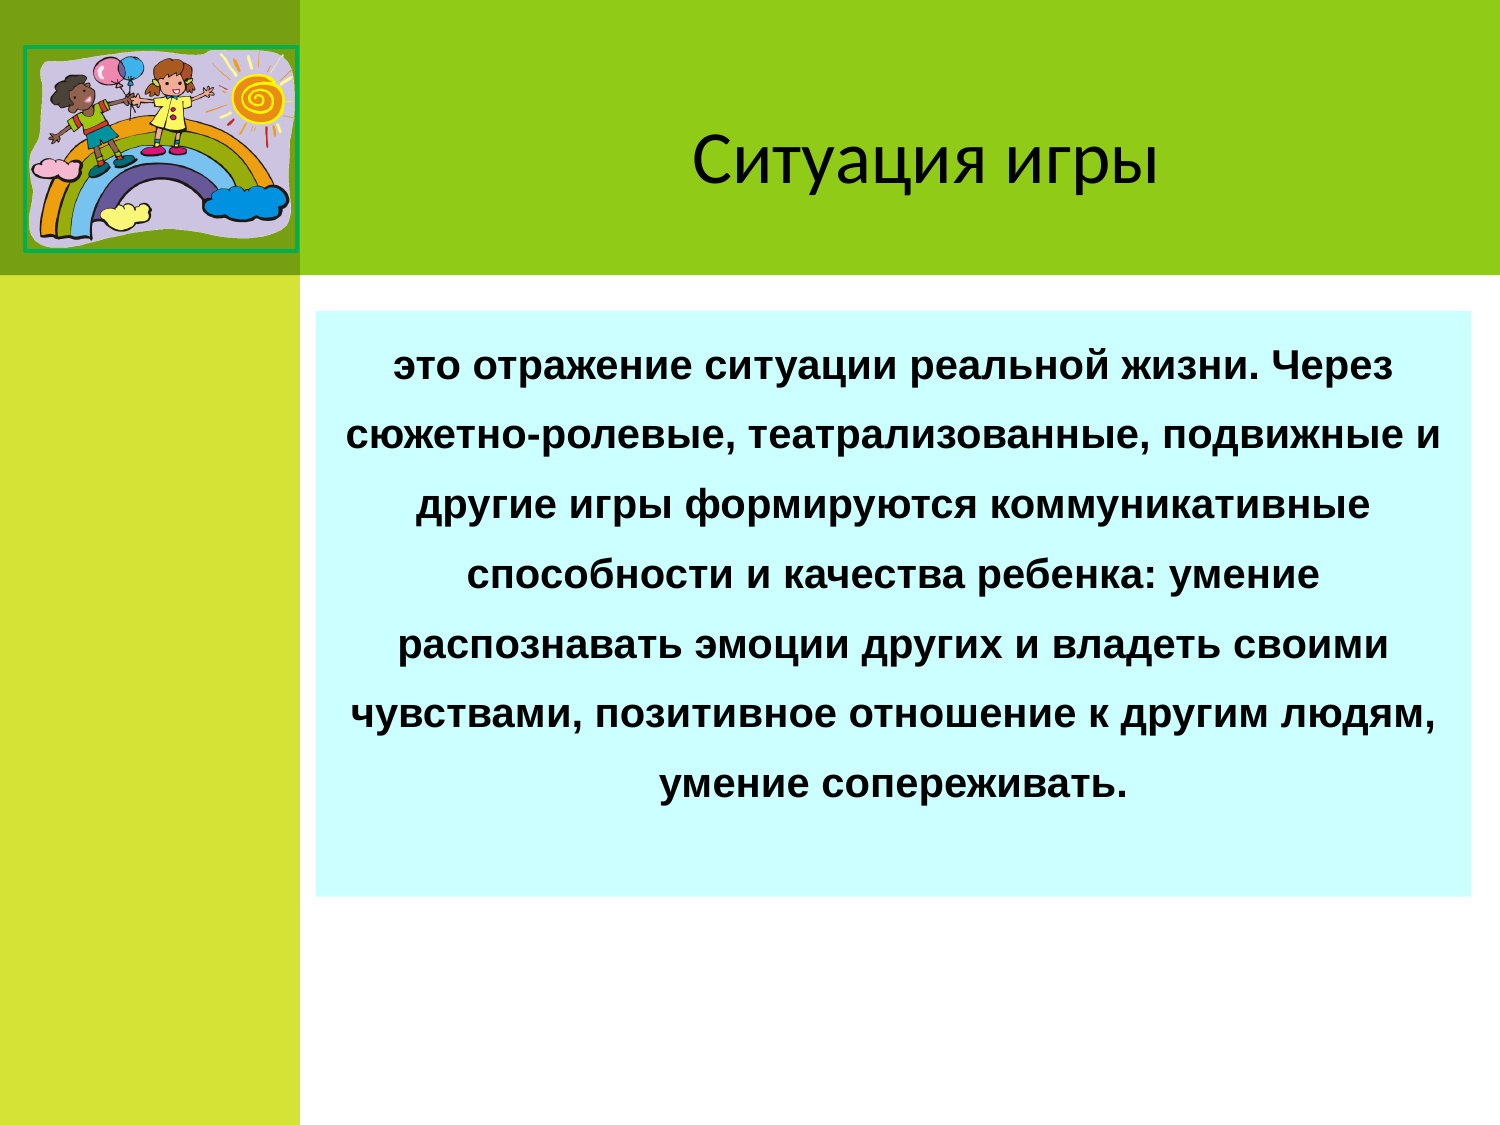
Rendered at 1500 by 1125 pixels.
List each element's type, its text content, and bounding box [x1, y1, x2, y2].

title Ситуация игры [399, 37, 1454, 225]
picture [27, 49, 295, 249]
text_box это отражение ситуации реальной жизни. Через сюжетно-ролевые, театрализованные, подвижные и другие игры формируются коммуникативные способности и качества ребенка: умение распознавать эмоции других и владеть своими чувствами, позитивное отношение к другим людям, умение сопереживать. [316, 311, 1472, 897]
